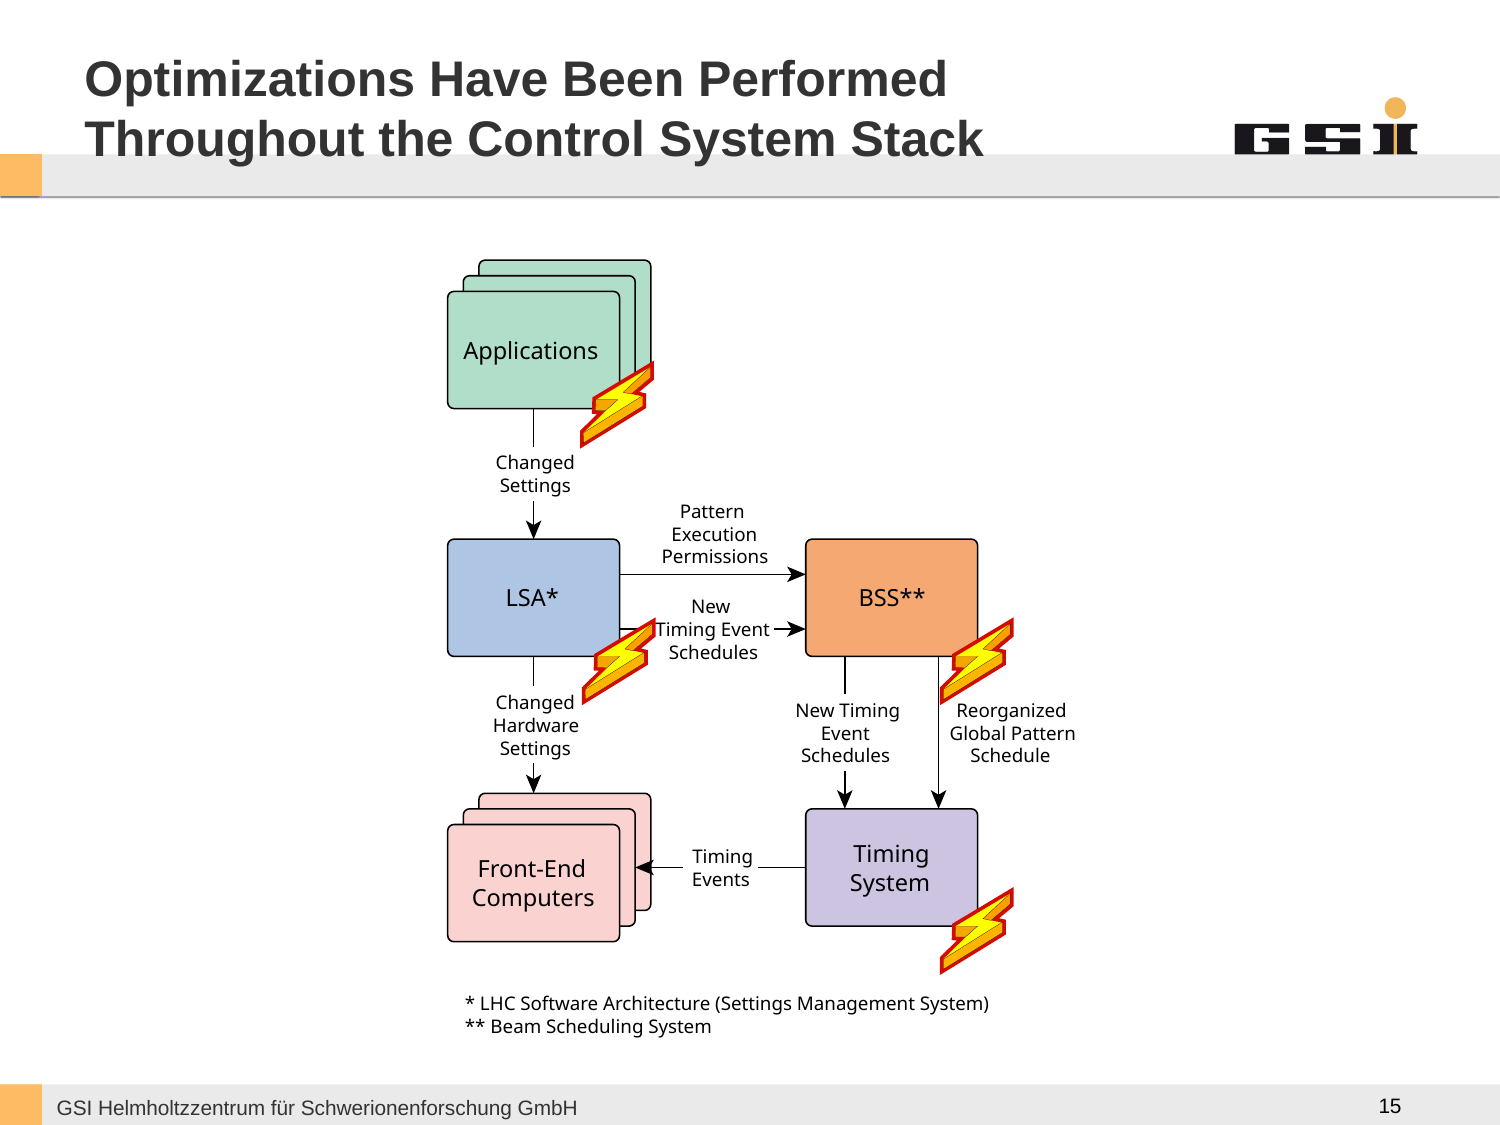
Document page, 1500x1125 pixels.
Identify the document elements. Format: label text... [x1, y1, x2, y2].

picture [400, 206, 1100, 1071]
title Optimizations Have Been Performed Throughout the Control System Stack [69, 44, 1192, 174]
picture [1233, 95, 1419, 154]
